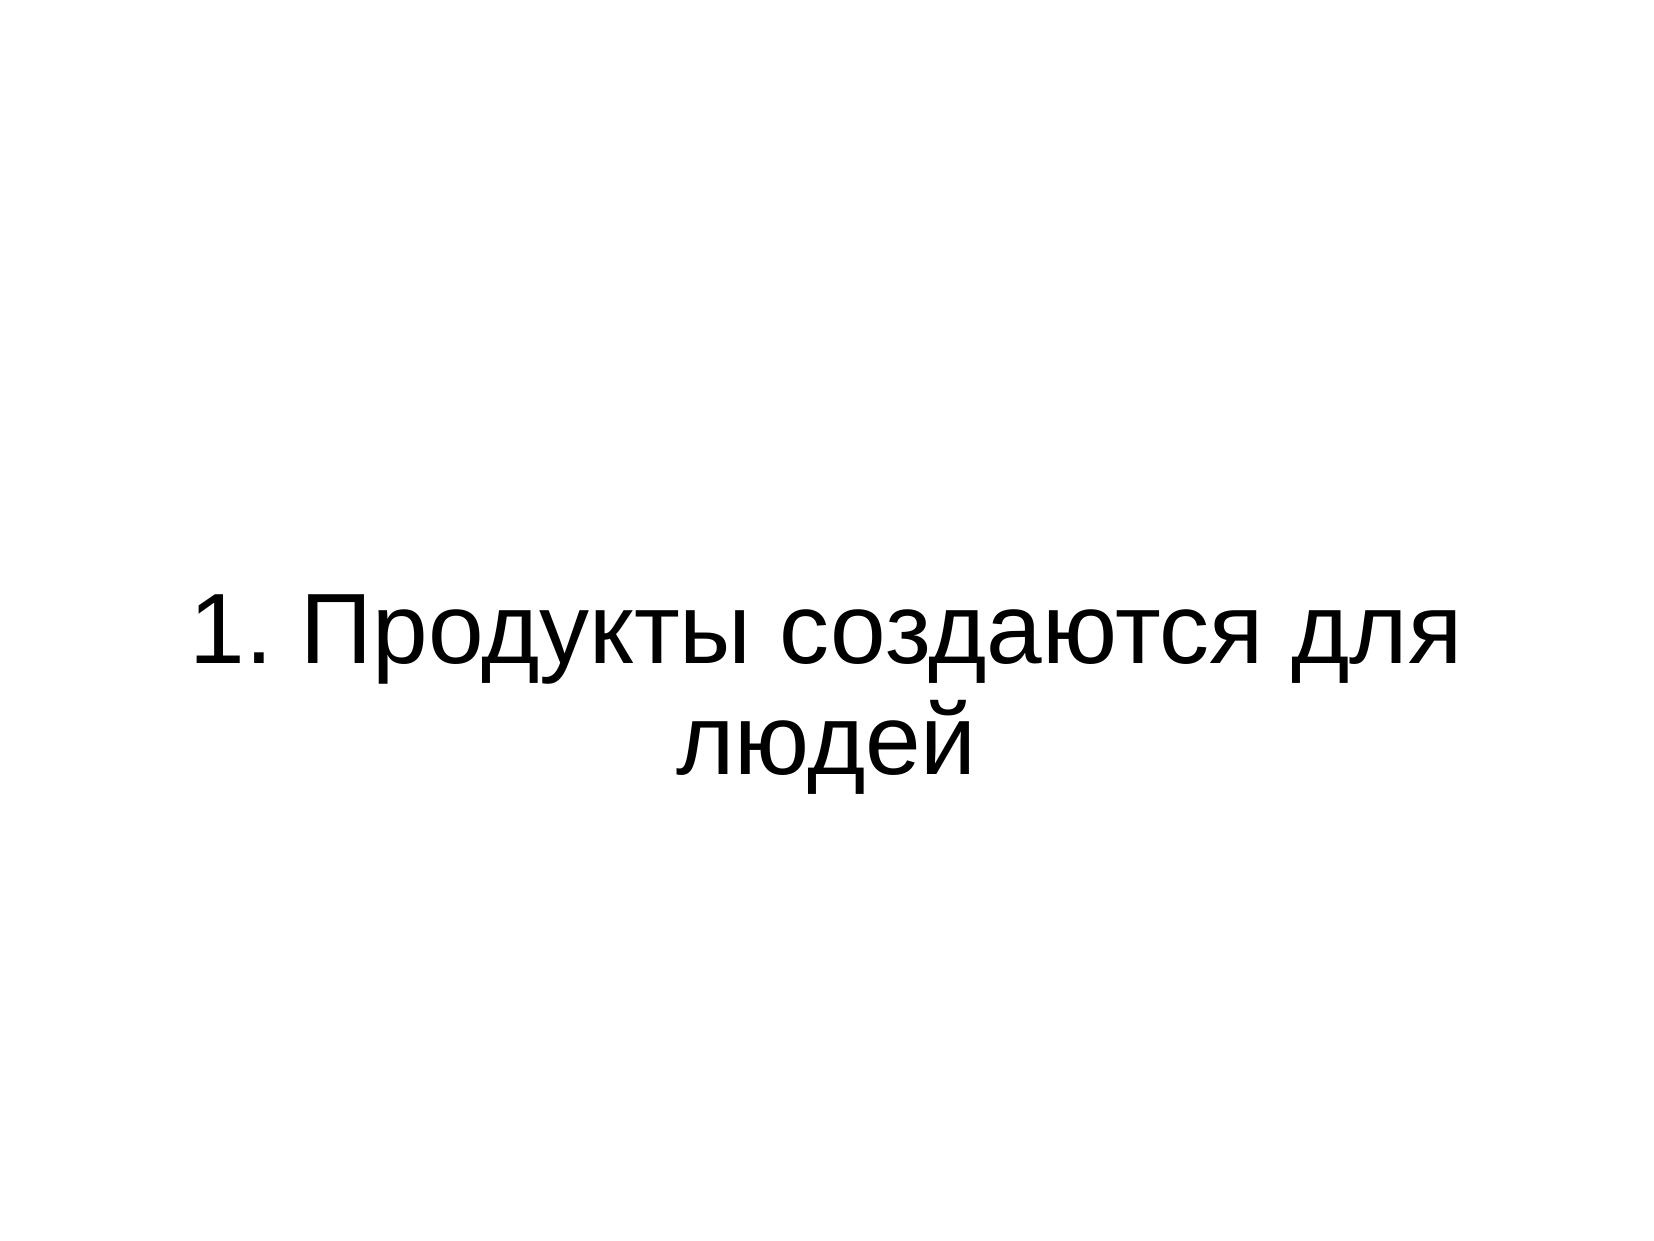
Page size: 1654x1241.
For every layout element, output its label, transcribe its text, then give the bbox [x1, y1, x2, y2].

list 1. Продукты создаются для людей [82, 124, 1571, 1010]
